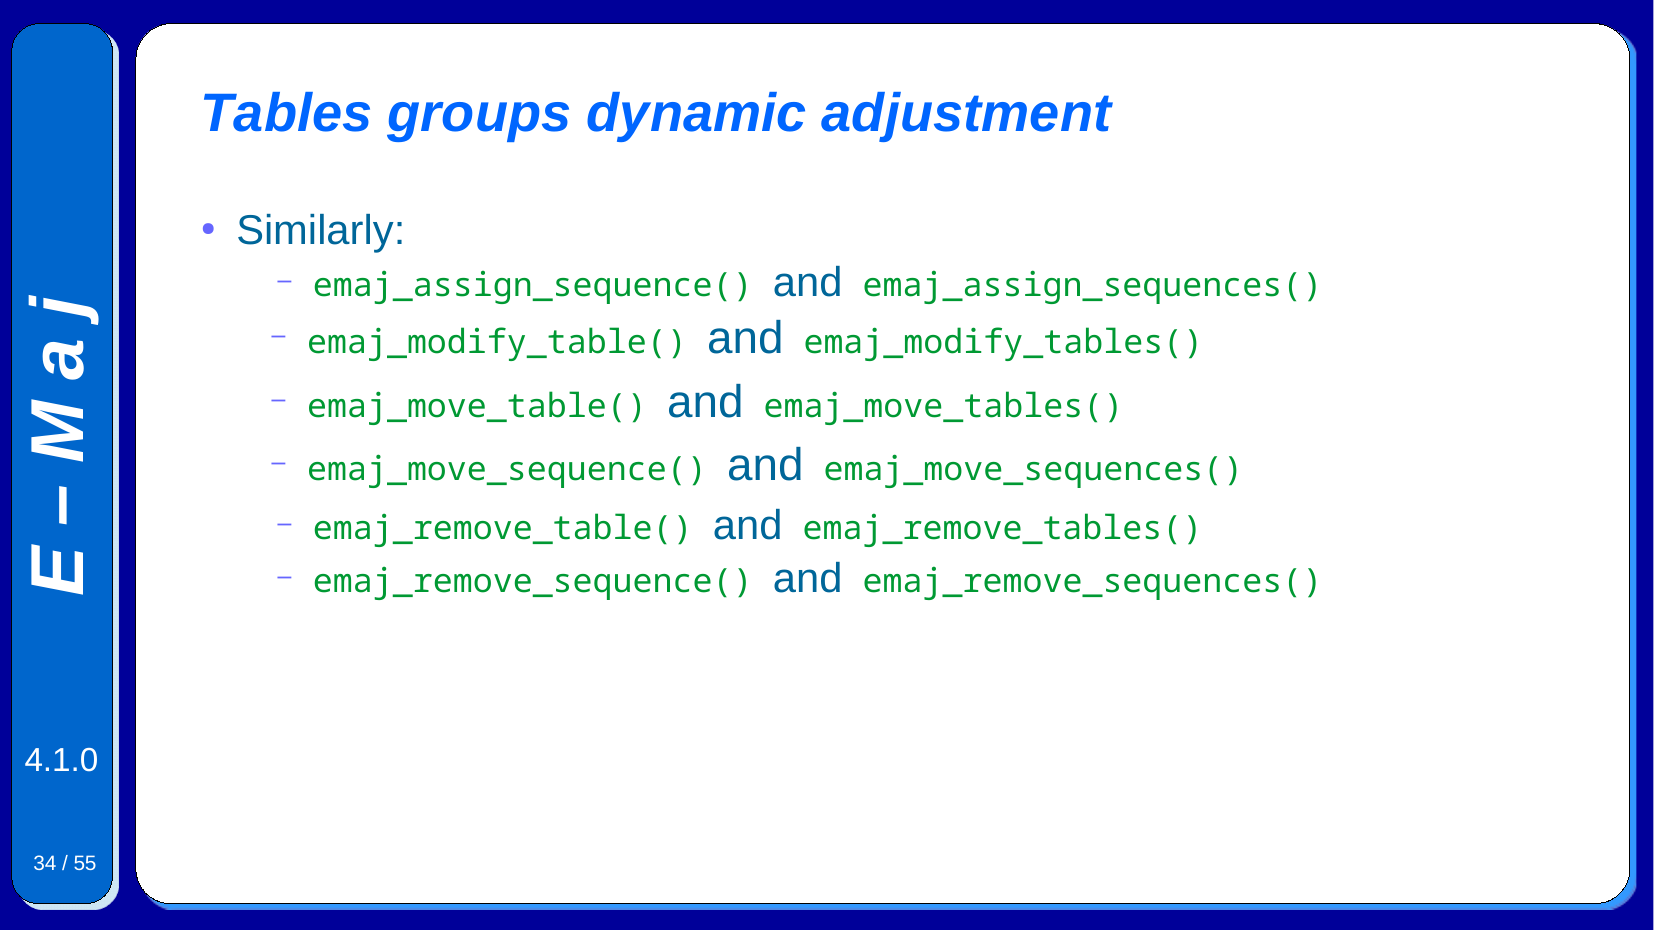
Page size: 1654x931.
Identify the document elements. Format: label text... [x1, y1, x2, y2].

list Similarly: emaj_assign_sequence() and emaj_assign_sequences() emaj_modify_table() and emaj_modify_tables() emaj_move_table() and emaj_move_tables() emaj_move_sequence() and emaj_move_sequences() emaj_remove_table() and emaj_remove_tables() emaj_remove_sequence() and emaj_remove_sequences() [177, 206, 1587, 829]
title Tables groups dynamic adjustment [200, 34, 1575, 191]
